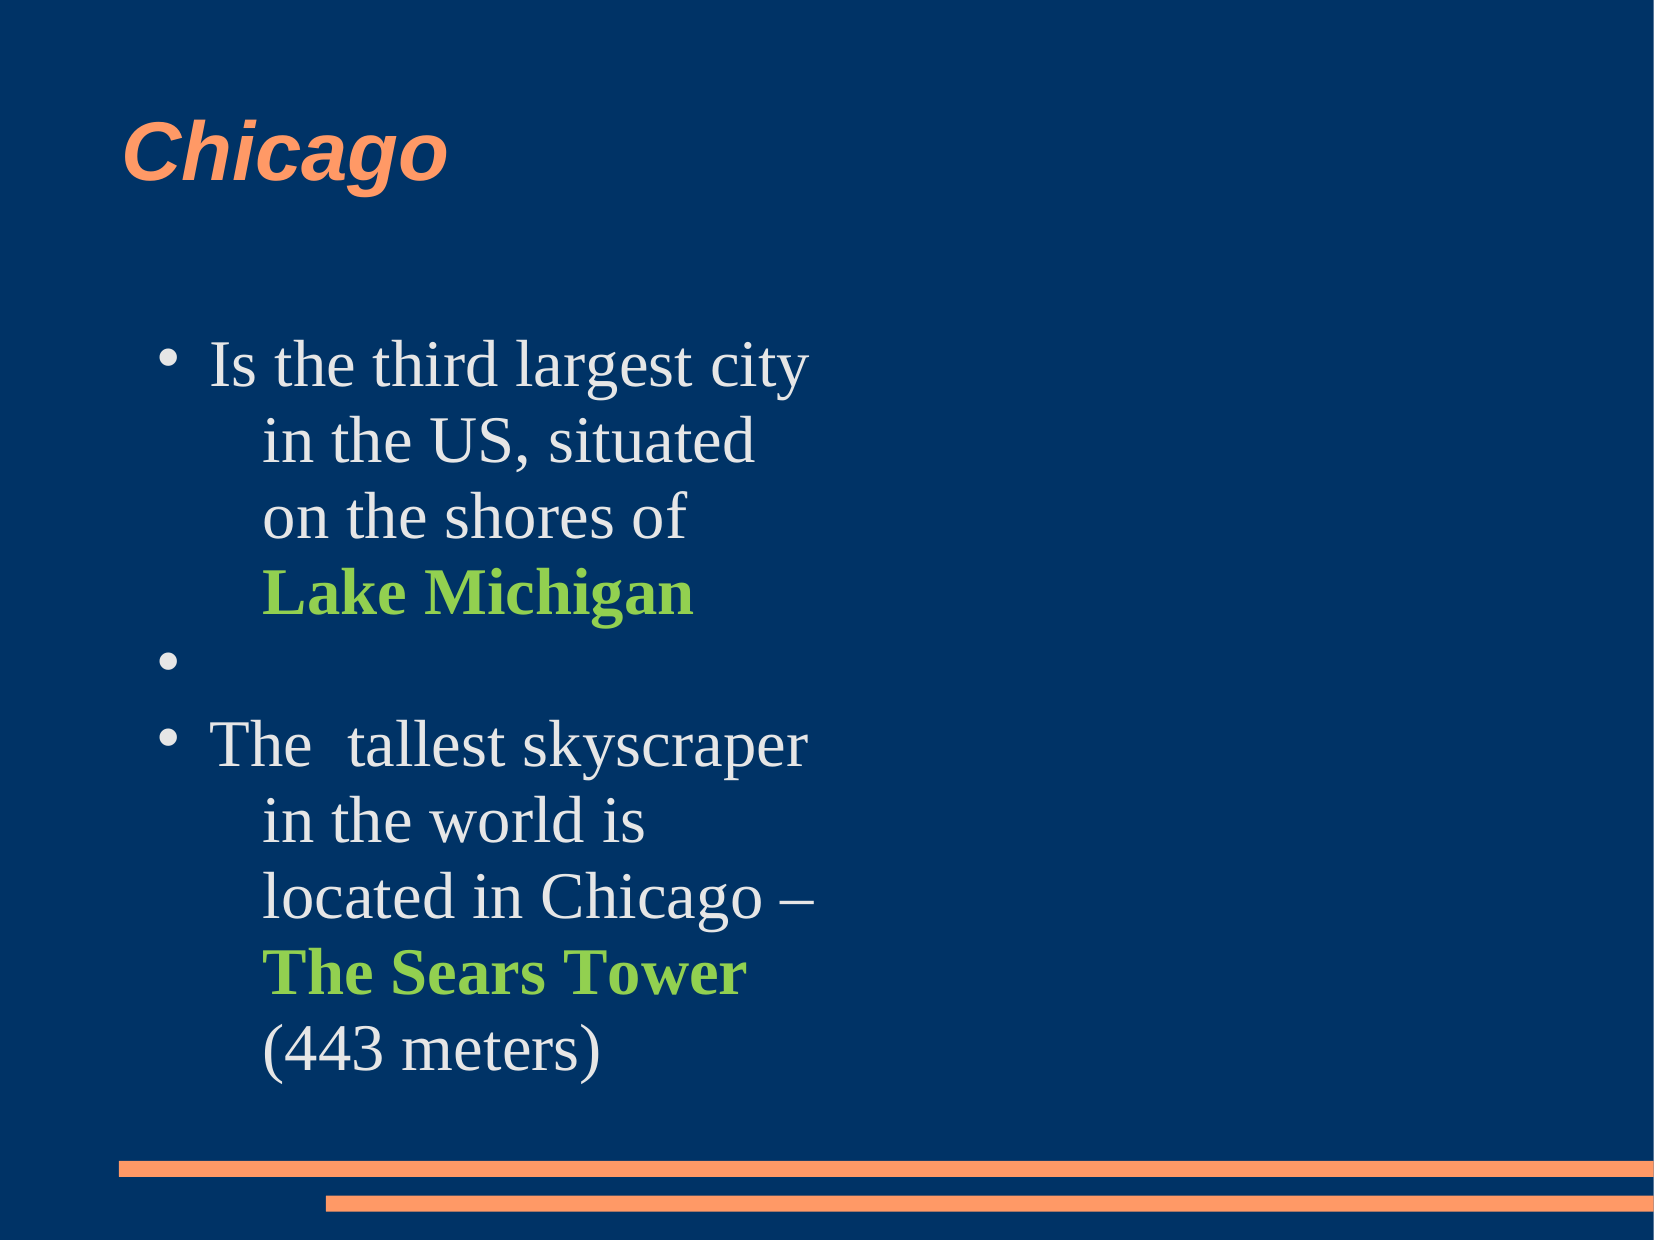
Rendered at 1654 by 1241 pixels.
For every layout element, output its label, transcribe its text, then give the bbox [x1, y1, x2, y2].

list Is the third largest city in the US, situated on the shores of Lake Michigan The tallest skyscraper in the world is located in Chicago – The Sears Tower (443 meters) [121, 322, 1572, 1118]
title Chicago [121, 53, 1534, 247]
